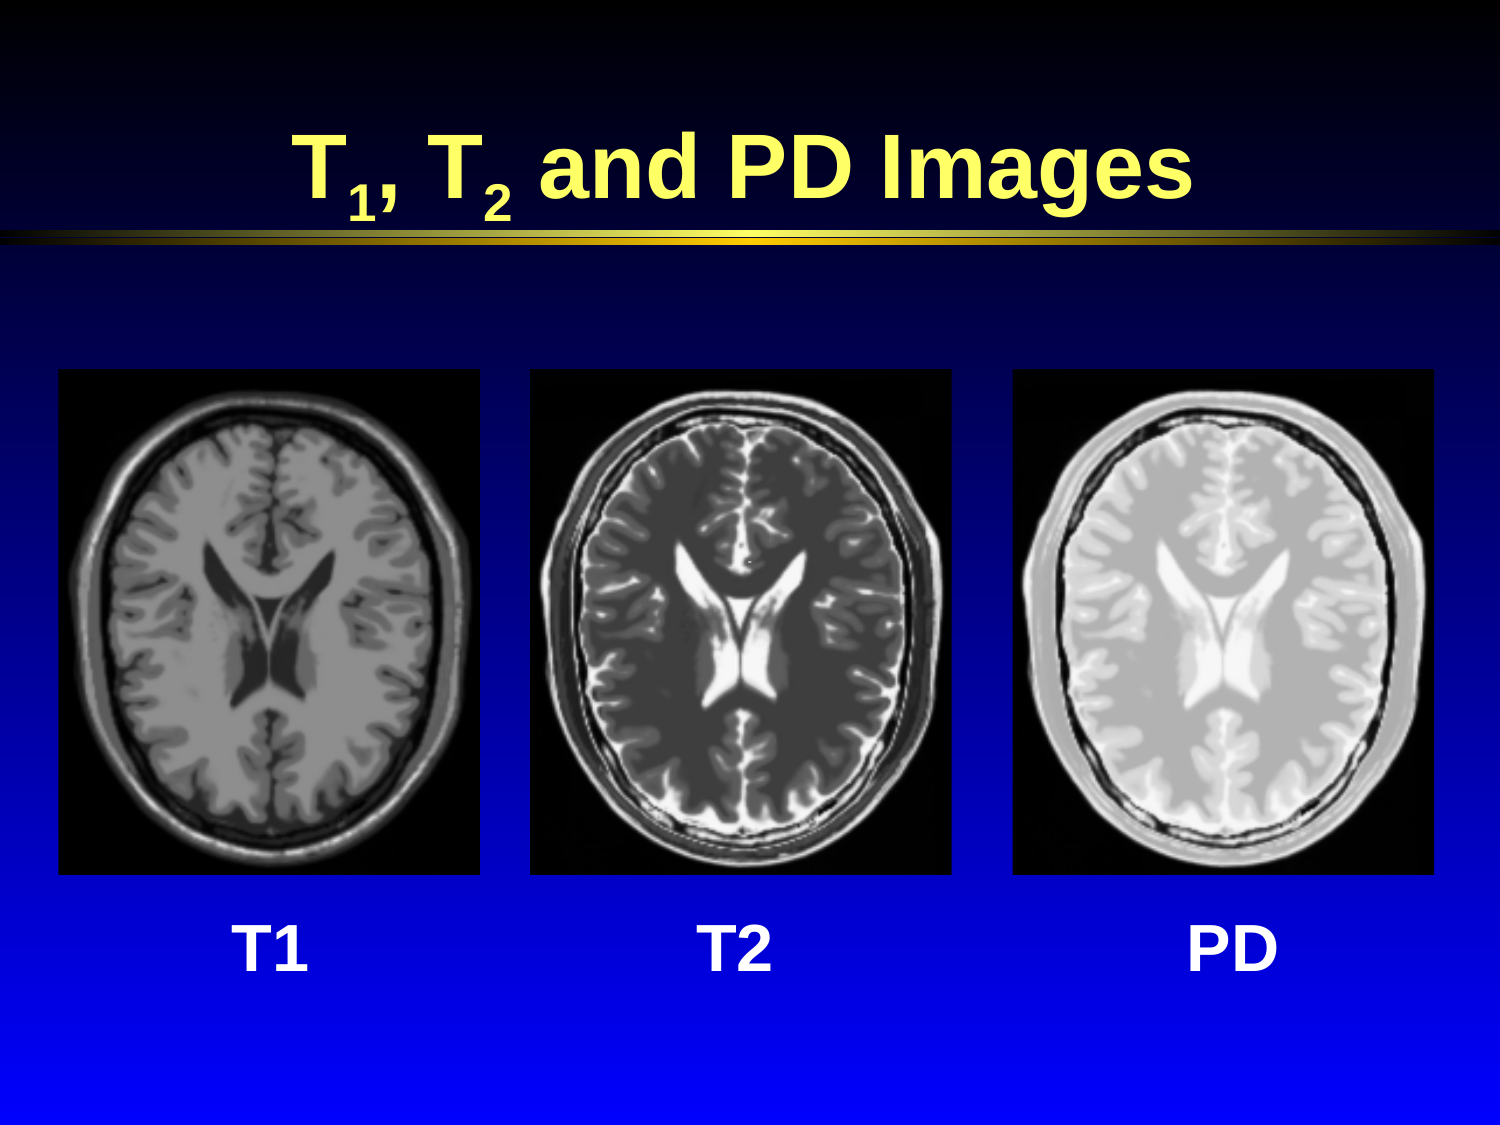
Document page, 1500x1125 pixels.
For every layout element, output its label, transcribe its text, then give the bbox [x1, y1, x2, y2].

text_box T2 [681, 897, 795, 993]
title T1, T2 and PD Images [99, 37, 1388, 225]
chart [1012, 369, 1435, 875]
chart [58, 369, 480, 875]
text_box T1 [216, 897, 330, 993]
text_box PD [1171, 897, 1307, 993]
chart [530, 369, 952, 875]
